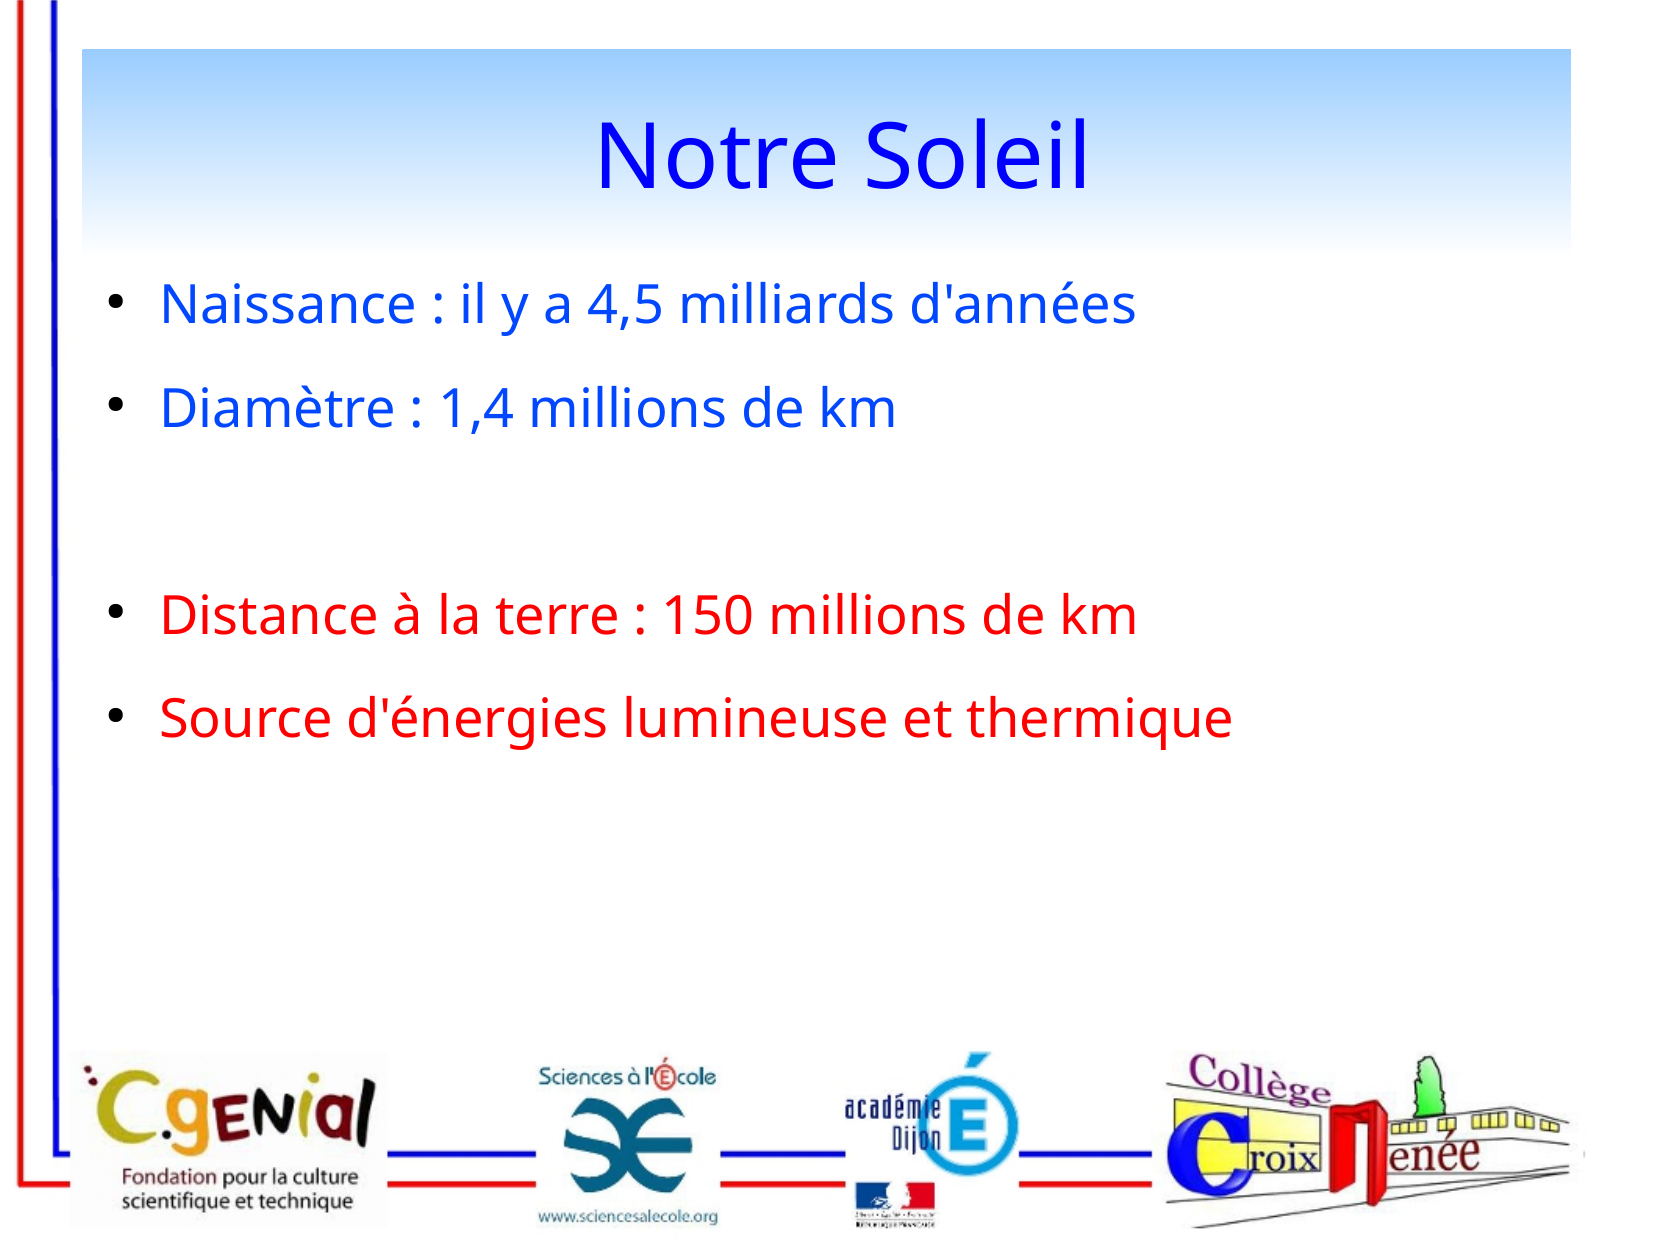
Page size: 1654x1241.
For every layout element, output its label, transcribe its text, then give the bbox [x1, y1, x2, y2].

text_box [444, 472, 1182, 616]
picture [0, 0, 1654, 1241]
title Notre Soleil [82, 49, 1571, 257]
list Naissance : il y a 4,5 milliards d'années Diamètre : 1,4 millions de km Distance à la terre : 150 millions de km Source d'énergies lumineuse et thermique [88, 265, 1530, 983]
